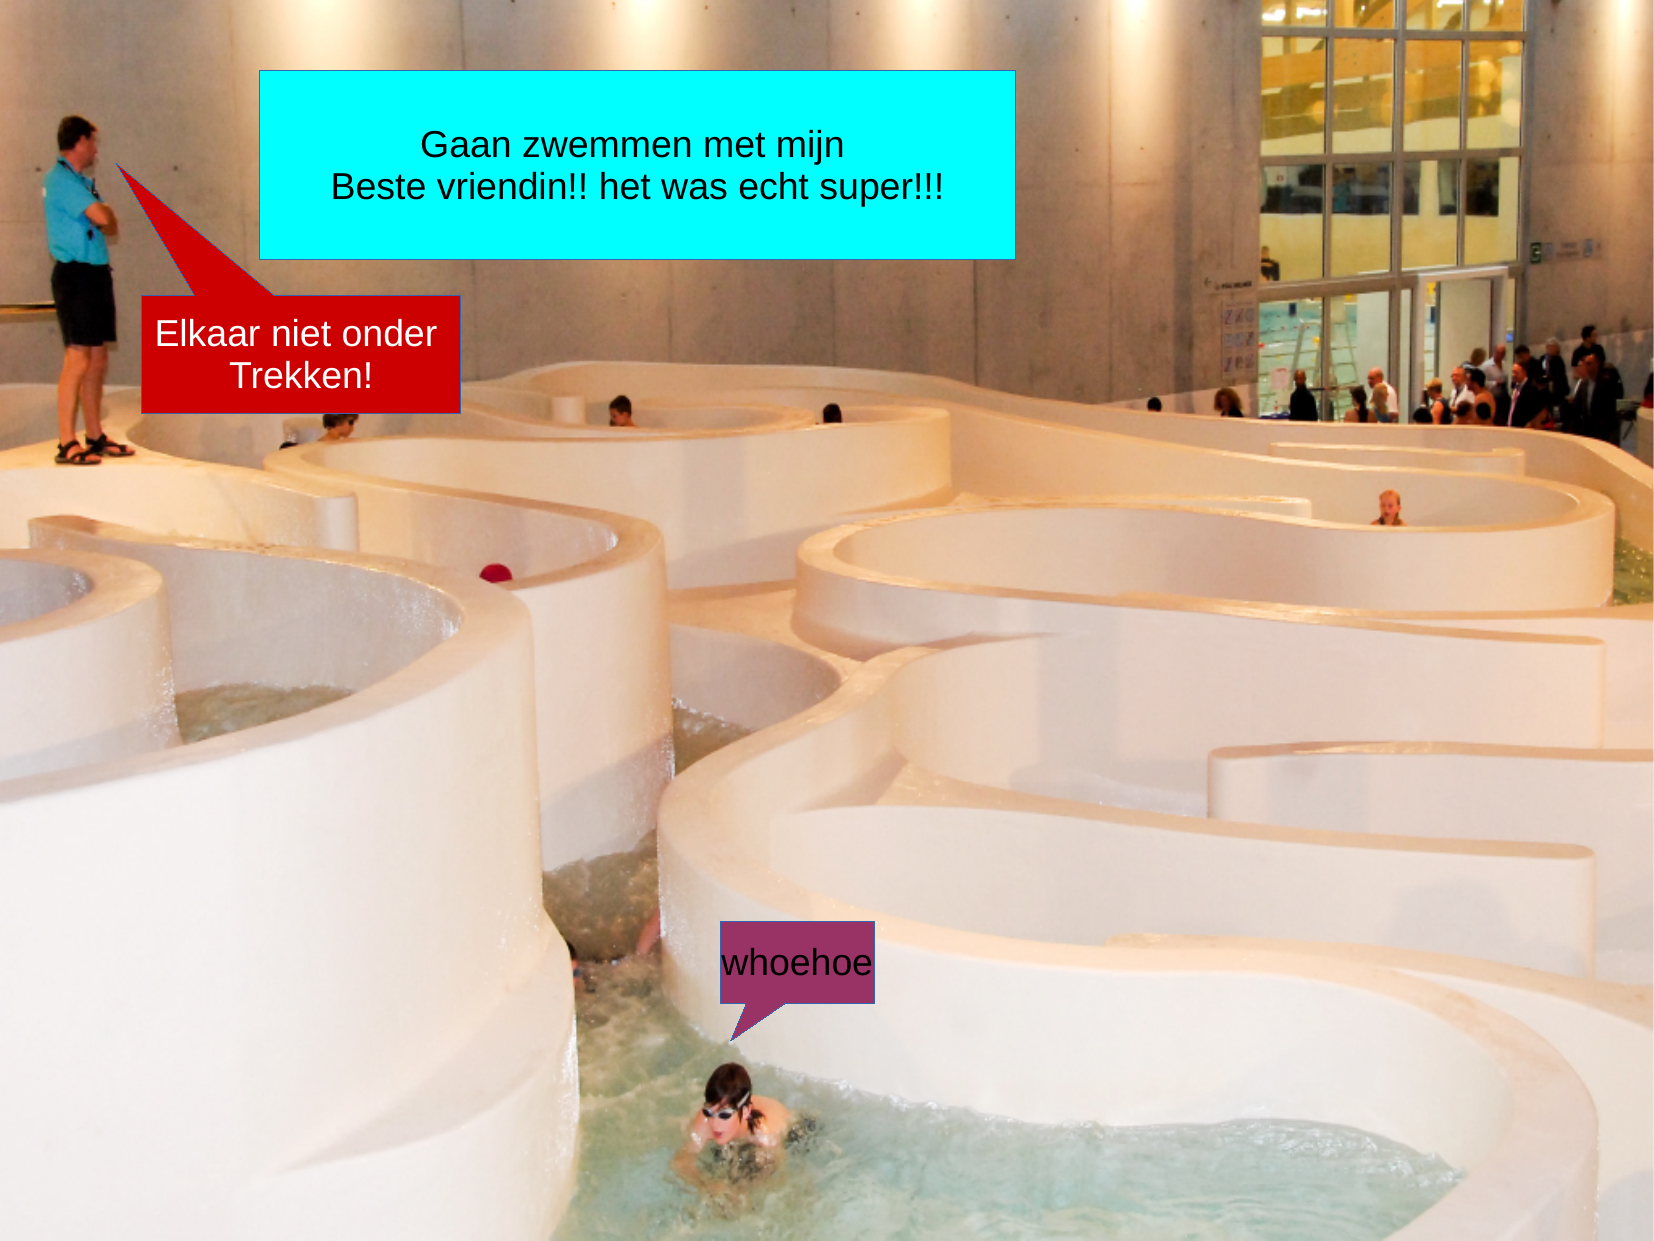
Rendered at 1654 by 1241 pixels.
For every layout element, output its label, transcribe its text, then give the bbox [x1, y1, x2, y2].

text_box Gaan zwemmen met mijn Beste vriendin!! het was echt super!!! [259, 70, 1016, 260]
text_box whoehoe [720, 921, 875, 1041]
text_box Elkaar niet onder Trekken! [116, 163, 461, 414]
picture [0, 0, 1654, 1241]
